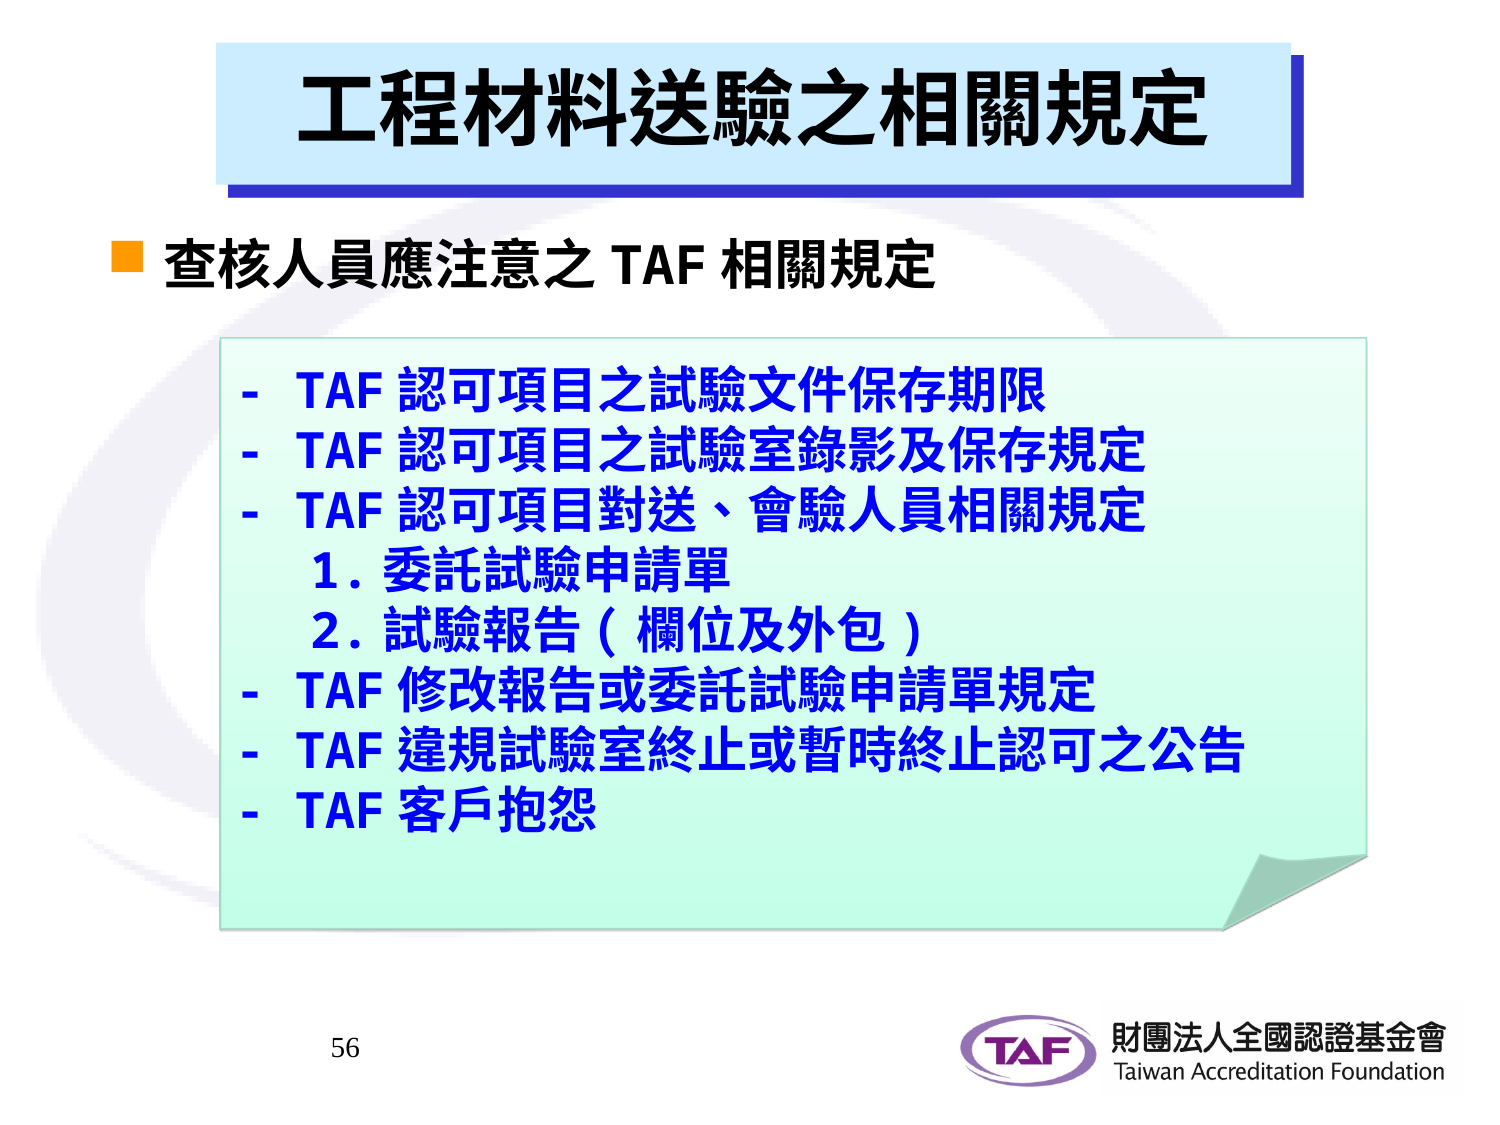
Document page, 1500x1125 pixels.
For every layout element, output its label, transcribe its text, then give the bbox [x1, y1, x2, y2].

text_box <編號> [199, 1021, 376, 1125]
list 查核人員應注意之TAF相關規定 [92, 223, 1416, 335]
picture [937, 999, 1462, 1097]
text_box - TAF認可項目之試驗文件保存期限 - TAF認可項目之試驗室錄影及保存規定 - TAF認可項目對送、會驗人員相關規定 1.委託試驗申請單 2.試驗報告(欄位及外包) - TAF修改報告或委託試驗申請單規定 - TAF違規試驗室終止或暫時終止認可之公告 - TAF客戶抱怨 [220, 337, 1367, 929]
text_box 工程材料送驗之相關規定 [216, 42, 1292, 185]
